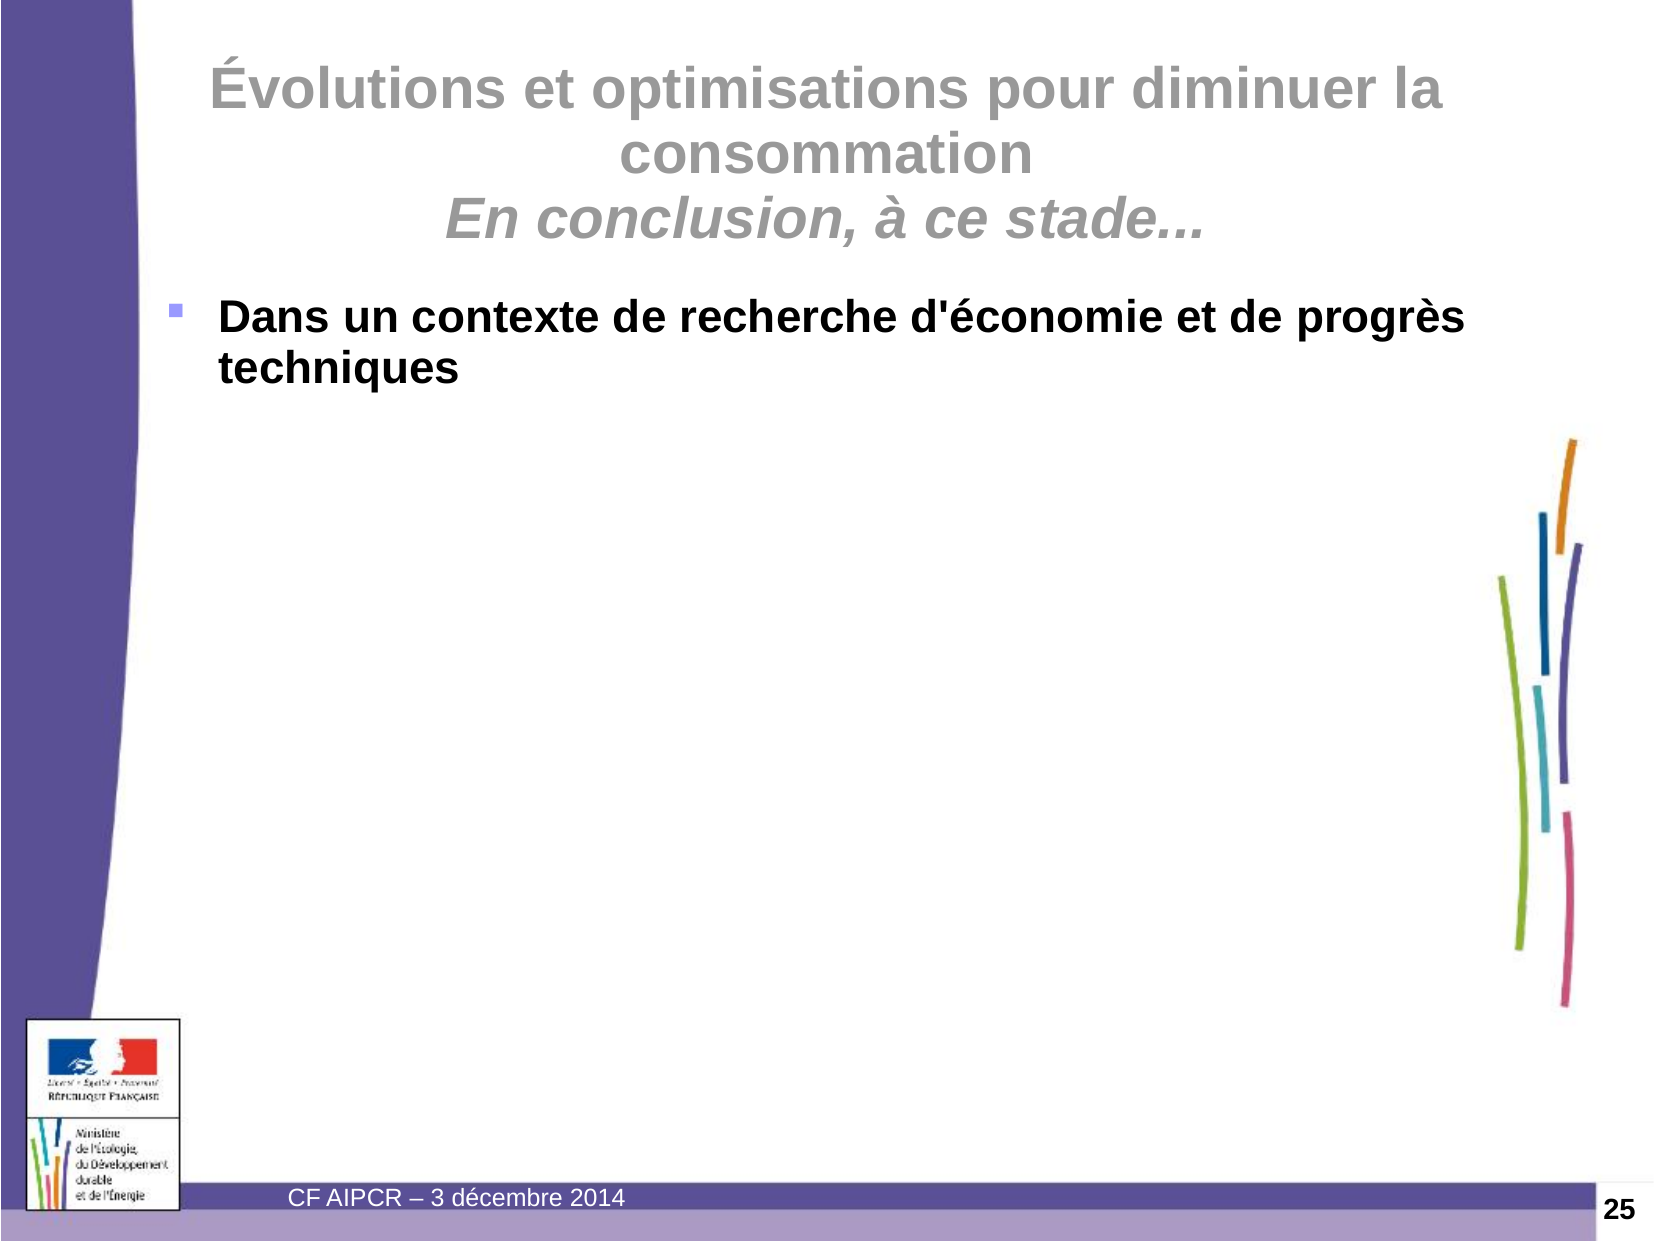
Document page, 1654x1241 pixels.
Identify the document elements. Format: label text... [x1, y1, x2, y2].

picture [1, 0, 1654, 1241]
list Dans un contexte de recherche d'économie et de progrès techniques [147, 290, 1595, 1011]
title Évolutions et optimisations pour diminuer la consommation En conclusion, à ce stade... [82, 49, 1571, 257]
